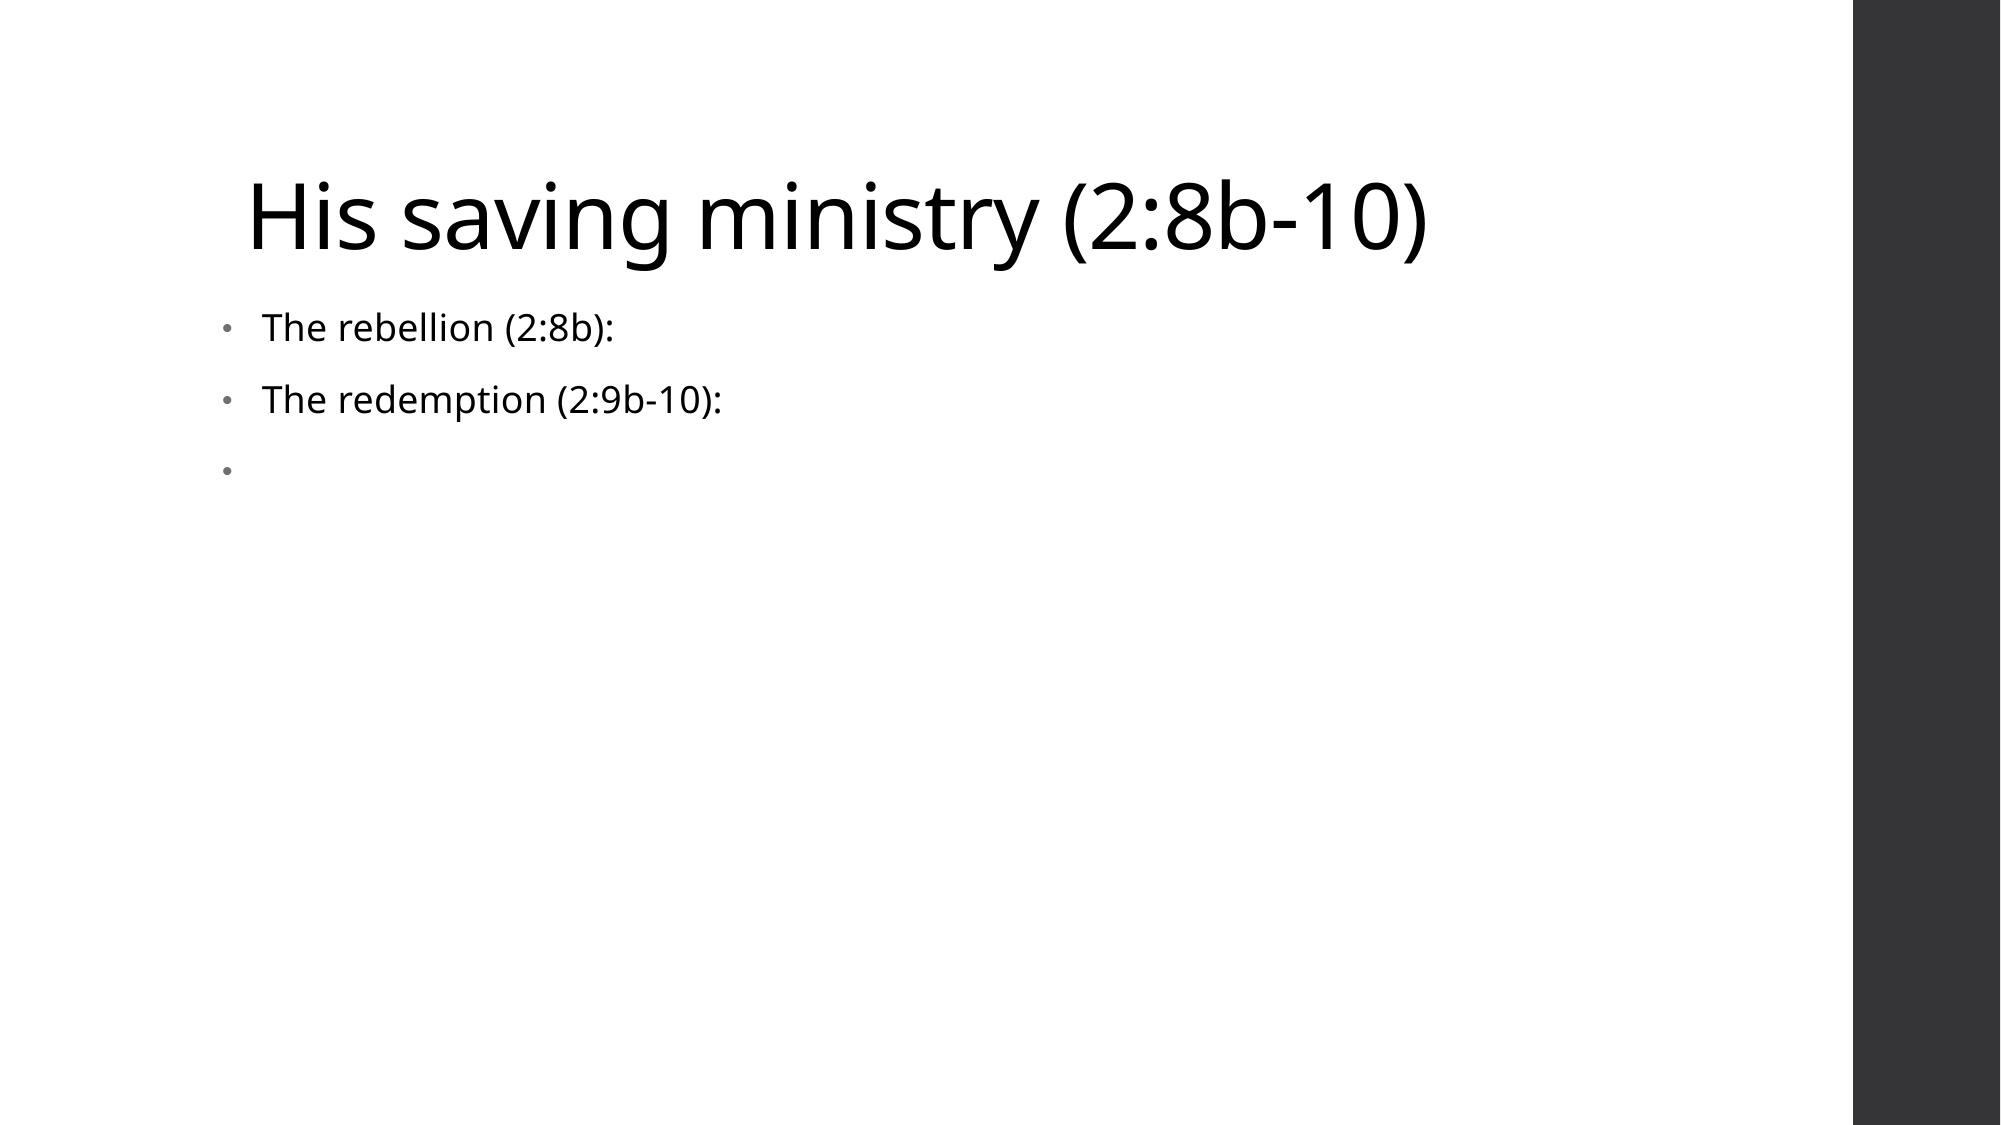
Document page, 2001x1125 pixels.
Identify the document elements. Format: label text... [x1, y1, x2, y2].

list The rebellion (2:8b): The redemption (2:9b-10): [206, 299, 1617, 1014]
title His saving ministry (2:8b-10) [206, 60, 1797, 278]
